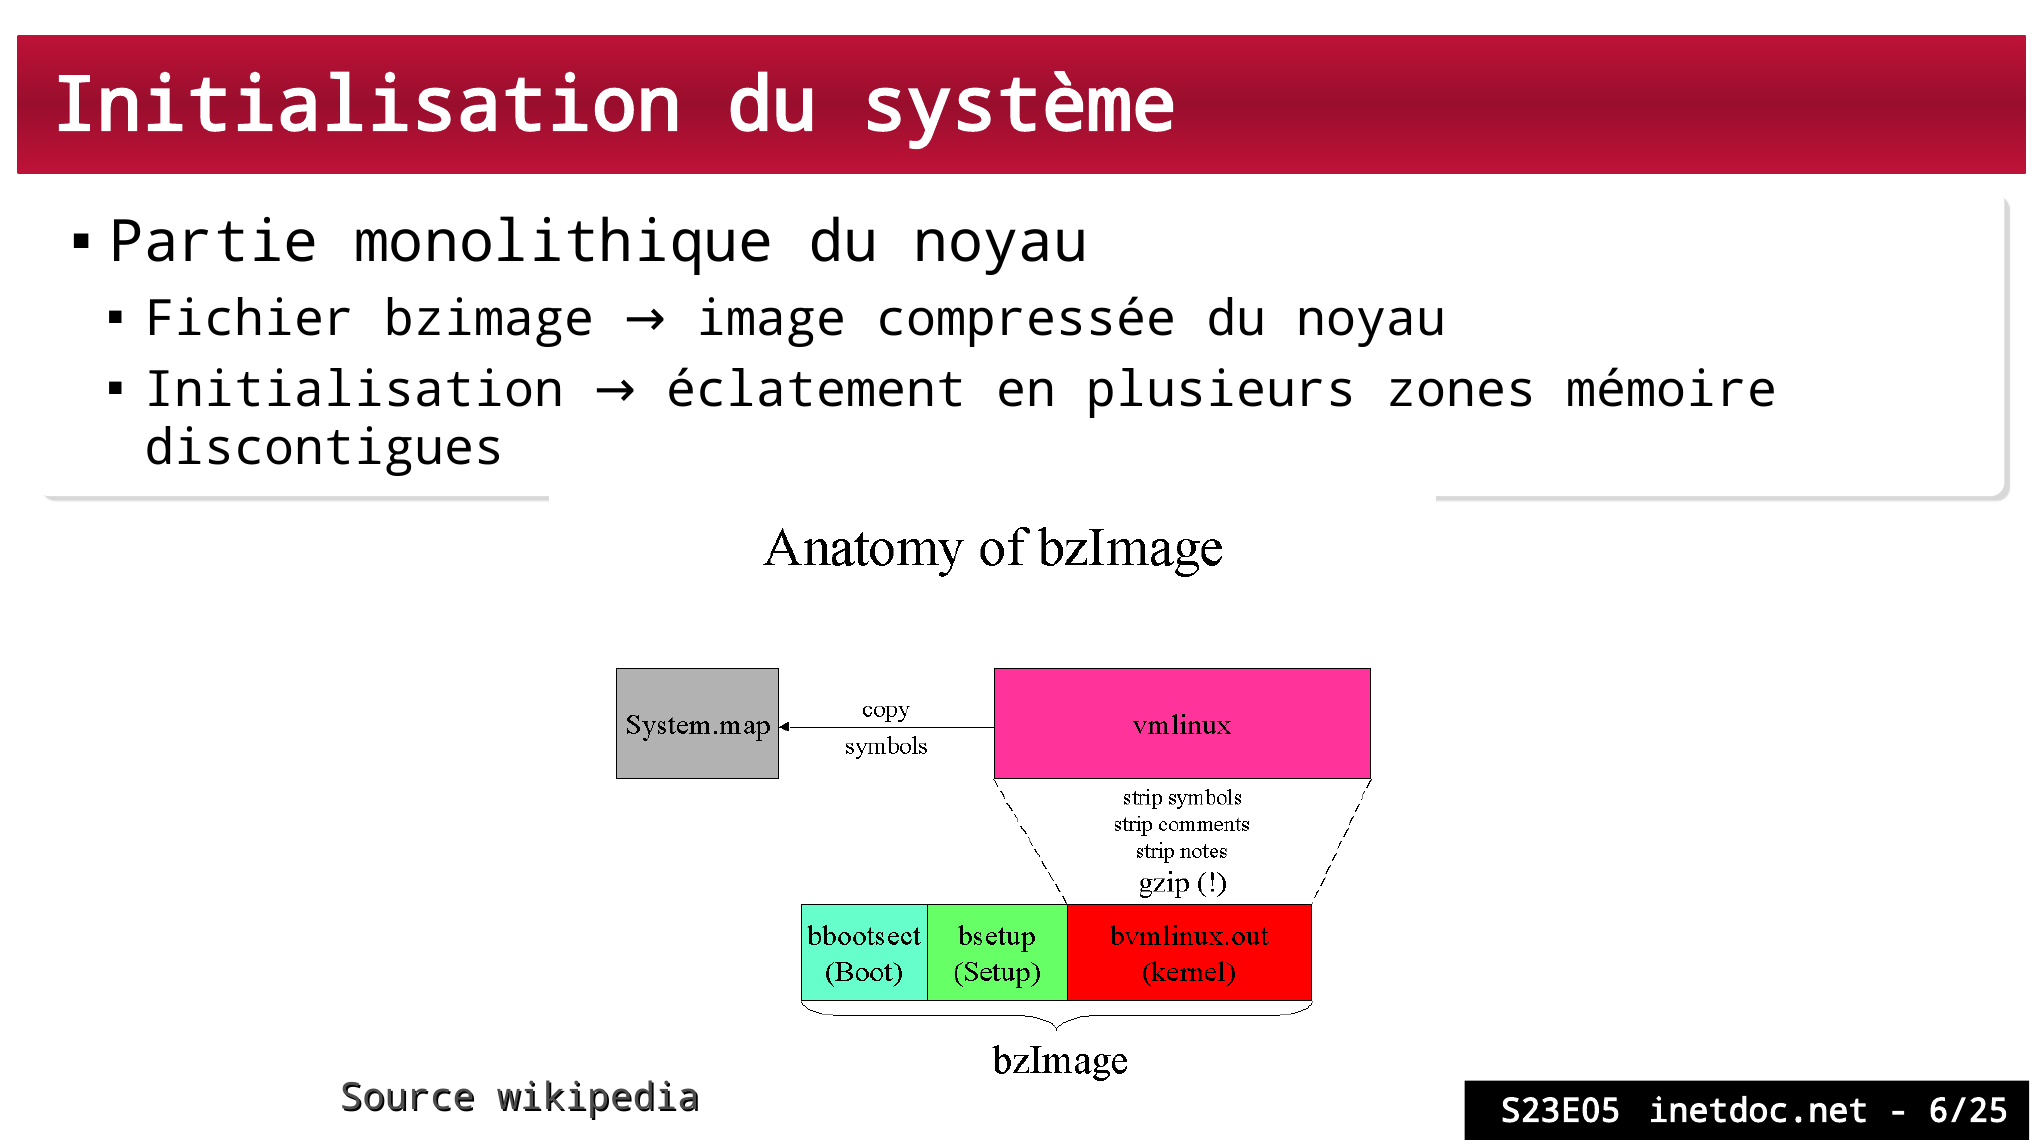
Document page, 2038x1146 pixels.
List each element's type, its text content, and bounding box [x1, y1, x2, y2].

text_box Partie monolithique du noyau Fichier bzimage → image compressée du noyau Initialisation → éclatement en plusieurs zones mémoire discontigues [35, 188, 2005, 497]
text_box S23E05 inetdoc.net - <numéro>/25 [1464, 1080, 2030, 1140]
text_box Initialisation du système [17, 35, 2026, 174]
picture [549, 460, 1436, 1126]
text_box Source wikipedia [305, 1035, 715, 1146]
